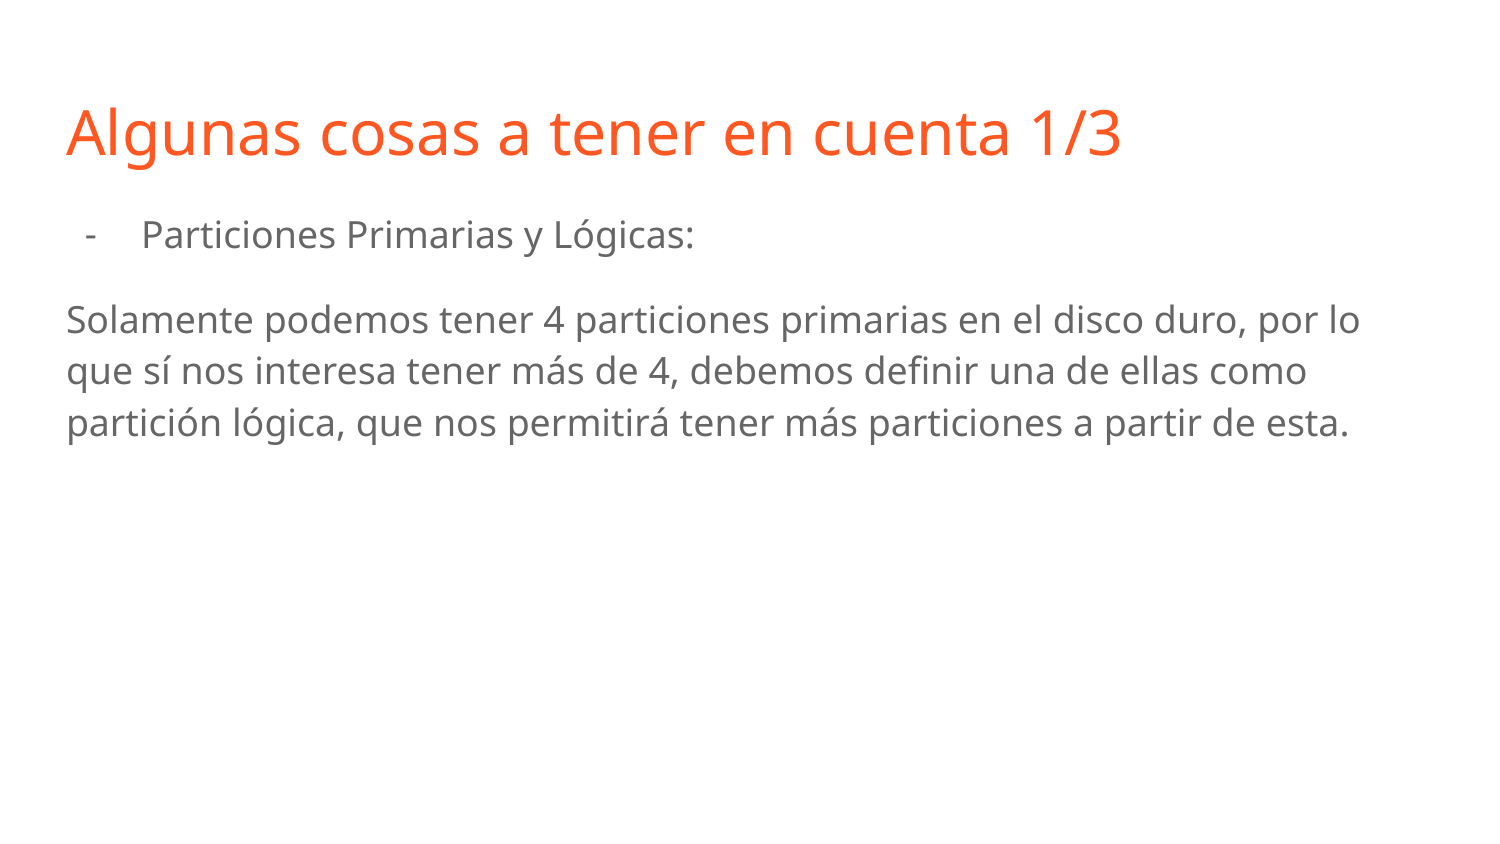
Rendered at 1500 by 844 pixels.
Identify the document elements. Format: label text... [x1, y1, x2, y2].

title Algunas cosas a tener en cuenta 1/3 [51, 77, 1449, 172]
list Particiones Primarias y Lógicas: Solamente podemos tener 4 particiones primarias en el disco duro, por lo que sí nos interesa tener más de 4, debemos definir una de ellas como partición lógica, que nos permitirá tener más particiones a partir de esta. [51, 189, 1449, 750]
